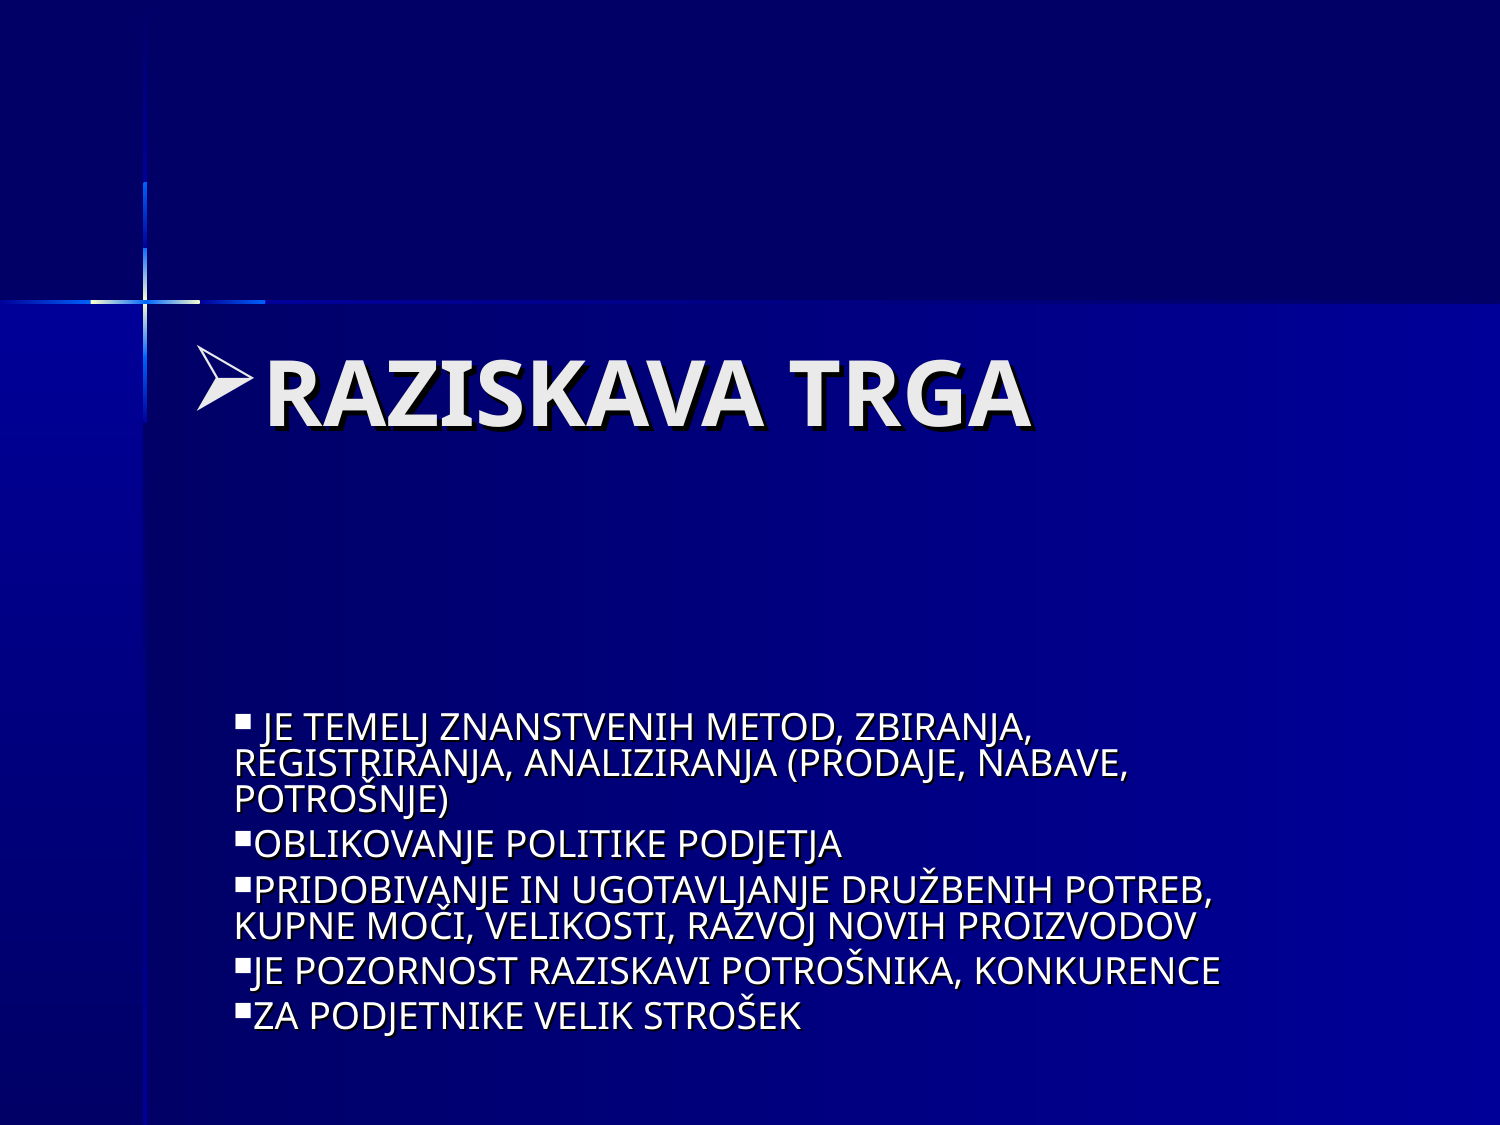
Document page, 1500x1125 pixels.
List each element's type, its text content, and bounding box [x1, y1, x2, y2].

subtitle JE TEMELJ ZNANSTVENIH METOD, ZBIRANJA, REGISTRIRANJA, ANALIZIRANJA (PRODAJE, NABAVE, POTROŠNJE) OBLIKOVANJE POLITIKE PODJETJA PRIDOBIVANJE IN UGOTAVLJANJE DRUŽBENIH POTREB, KUPNE MOČI, VELIKOSTI, RAZVOJ NOVIH PROIZVODOV JE POZORNOST RAZISKAVI POTROŠNIKA, KONKURENCE ZA PODJETNIKE VELIK STROŠEK [218, 704, 1269, 1009]
title RAZISKAVA TRGA [174, 327, 1338, 563]
